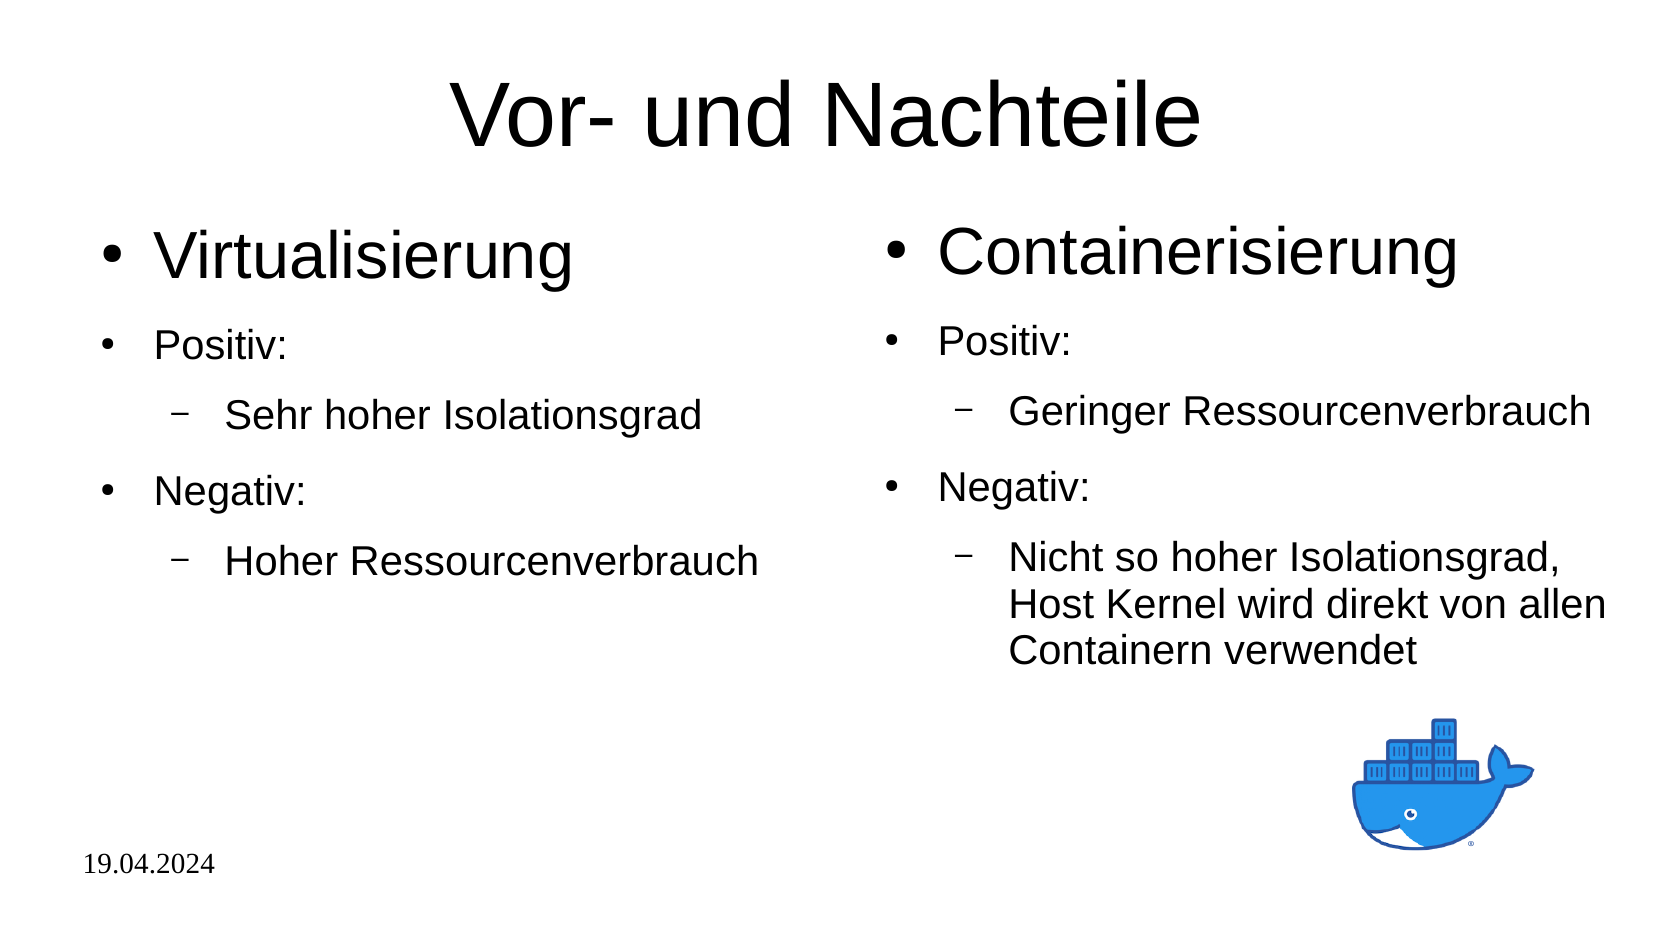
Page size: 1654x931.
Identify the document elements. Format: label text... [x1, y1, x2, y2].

list Virtualisierung Positiv: Sehr hoher Isolationsgrad Negativ: Hoher Ressourcenverbrauch [82, 217, 827, 758]
picture [1305, 754, 1571, 912]
title Vor- und Nachteile [82, 37, 1571, 193]
list Containerisierung Positiv: Geringer Ressourcenverbrauch Negativ: Nicht so hoher Isolationsgrad, Host Kernel wird direkt von allen Containern verwendet [866, 213, 1611, 754]
